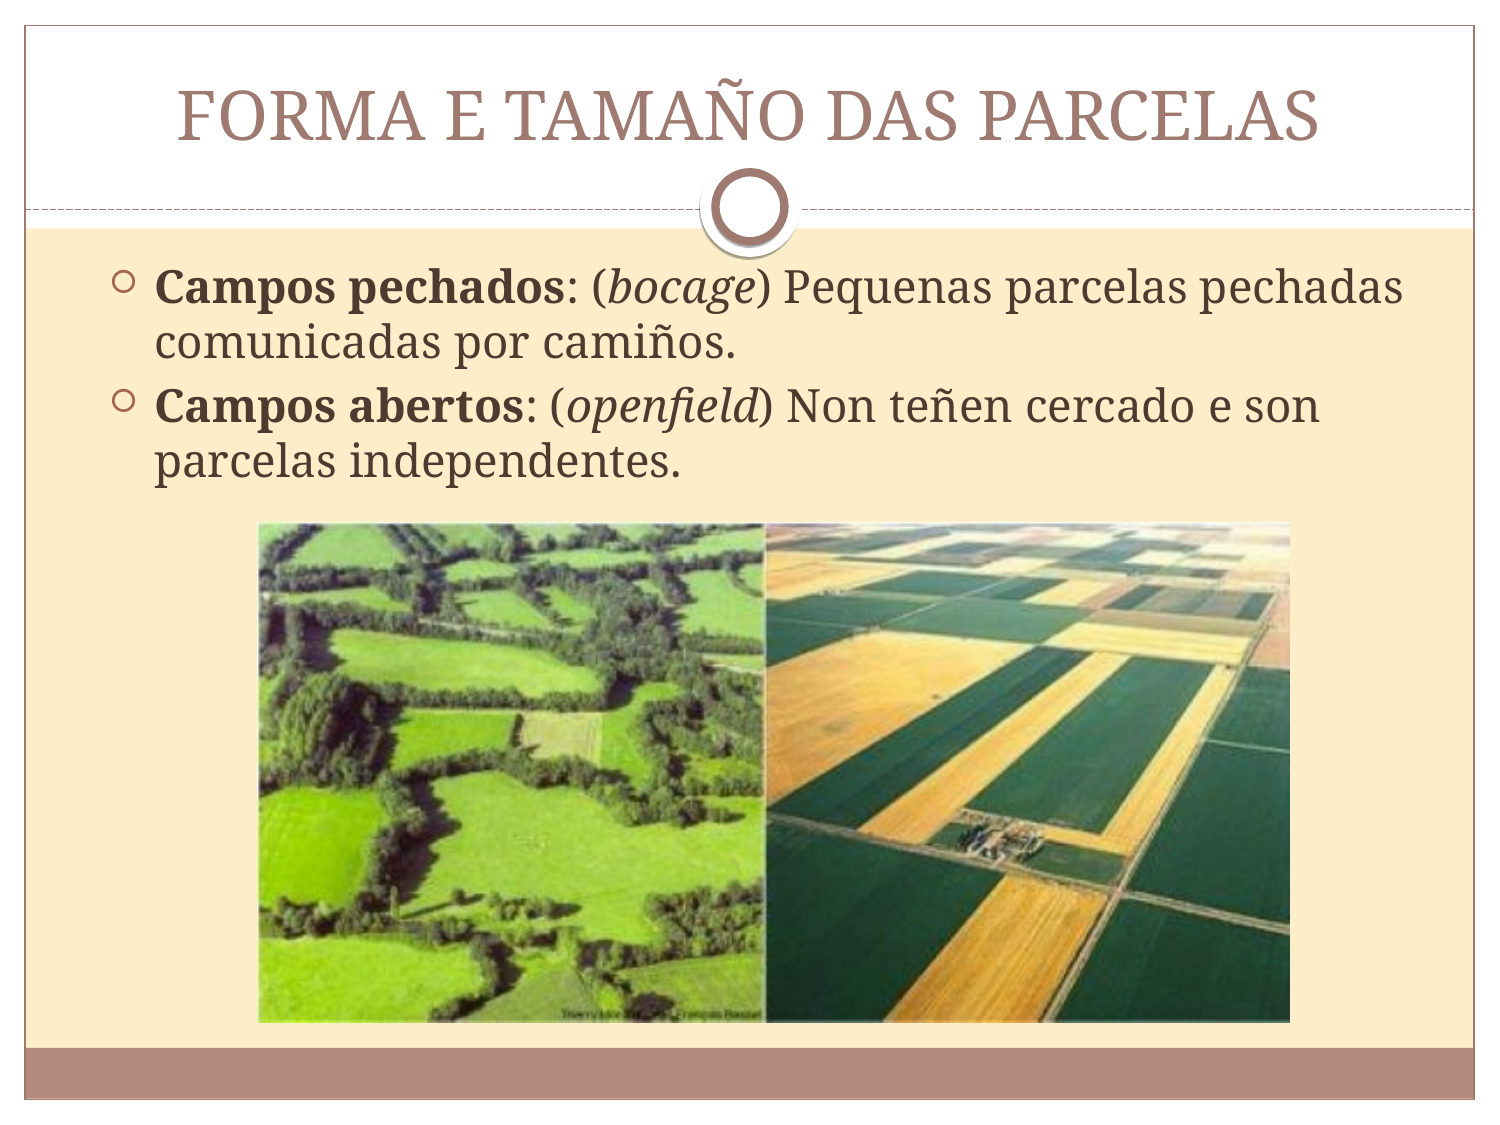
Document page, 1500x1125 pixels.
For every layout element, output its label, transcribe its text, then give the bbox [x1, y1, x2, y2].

picture [257, 522, 1290, 1023]
title FORMA E TAMAÑO DAS PARCELAS [49, 37, 1450, 162]
list Campos pechados: (bocage) Pequenas parcelas pechadas comunicadas por camiños. Campos abertos: (openfield) Non teñen cercado e son parcelas independentes. [49, 250, 1445, 1001]
